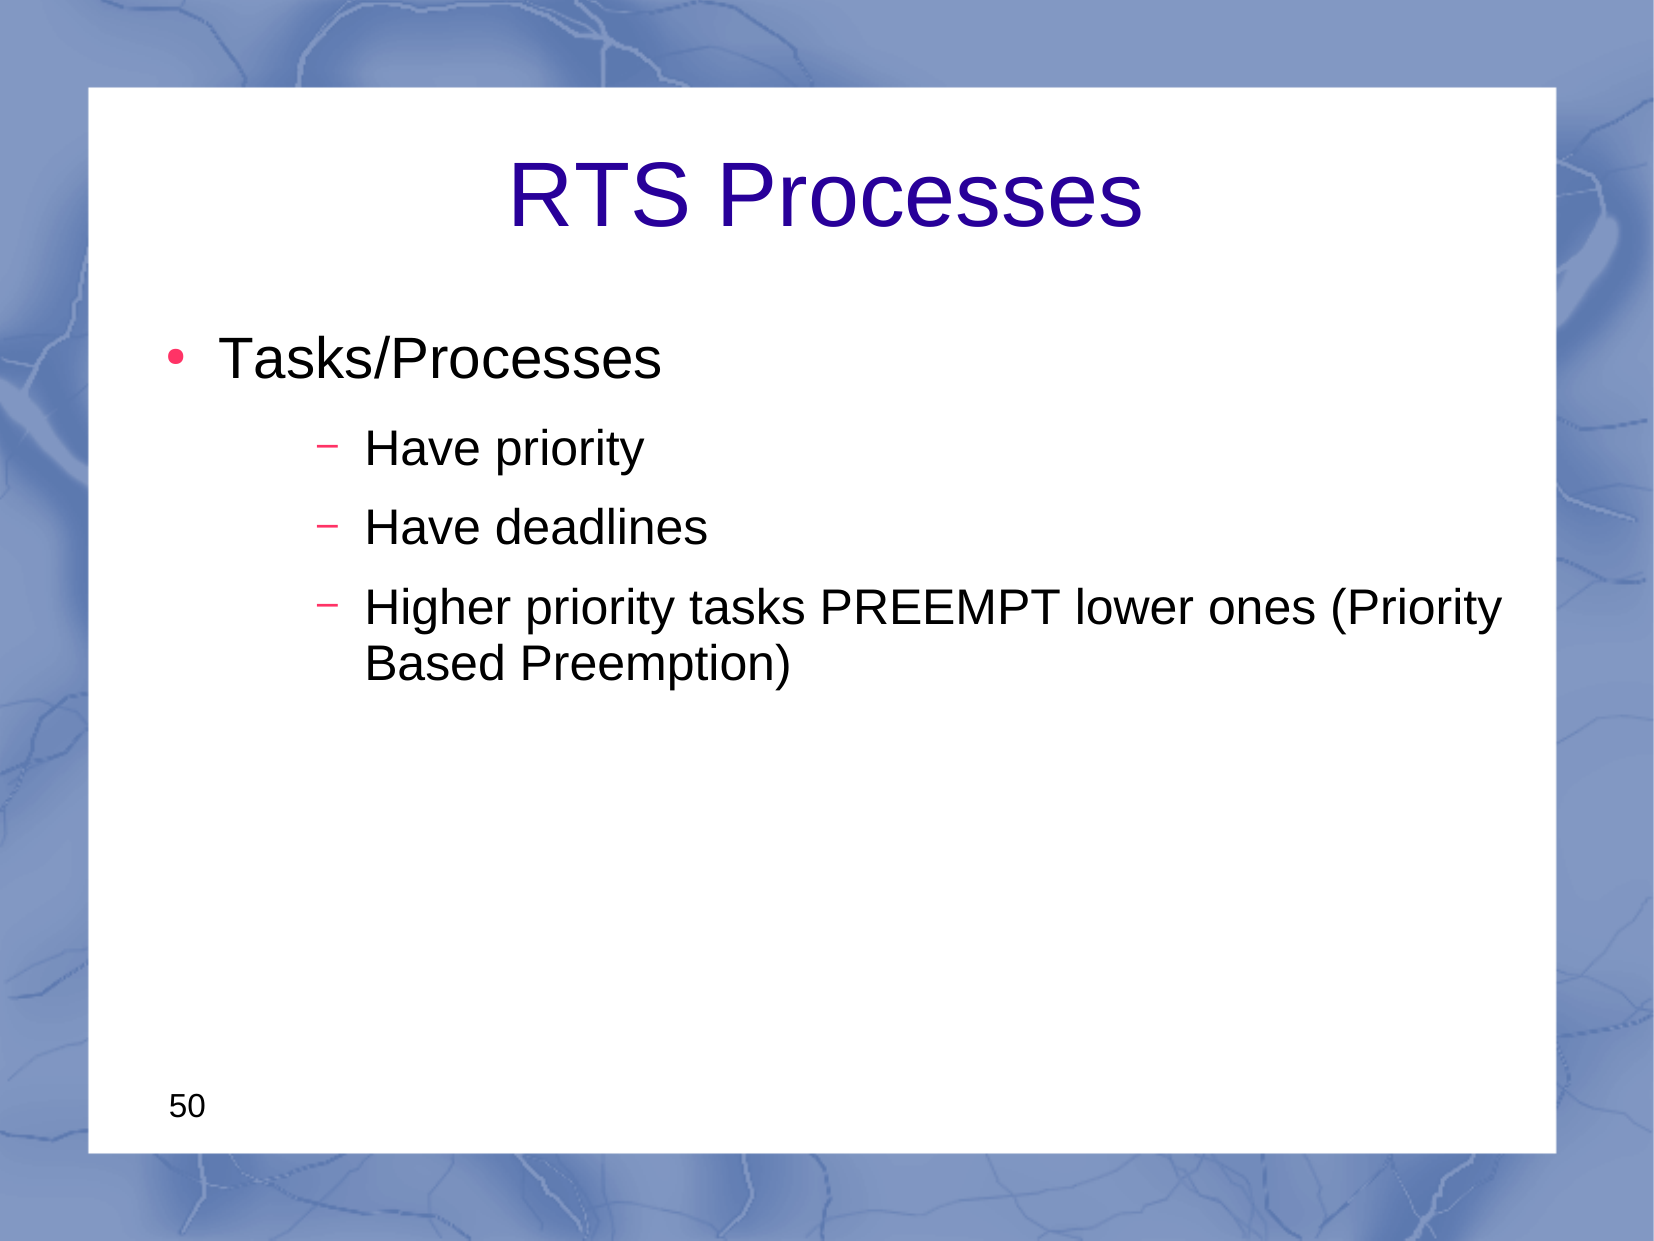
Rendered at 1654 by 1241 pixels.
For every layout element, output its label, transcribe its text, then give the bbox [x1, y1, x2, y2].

picture [0, 0, 1654, 1241]
list Tasks/Processes Have priority Have deadlines Higher priority tasks PREEMPT lower ones (Priority Based Preemption) [147, 325, 1506, 1045]
title RTS Processes [118, 90, 1536, 298]
